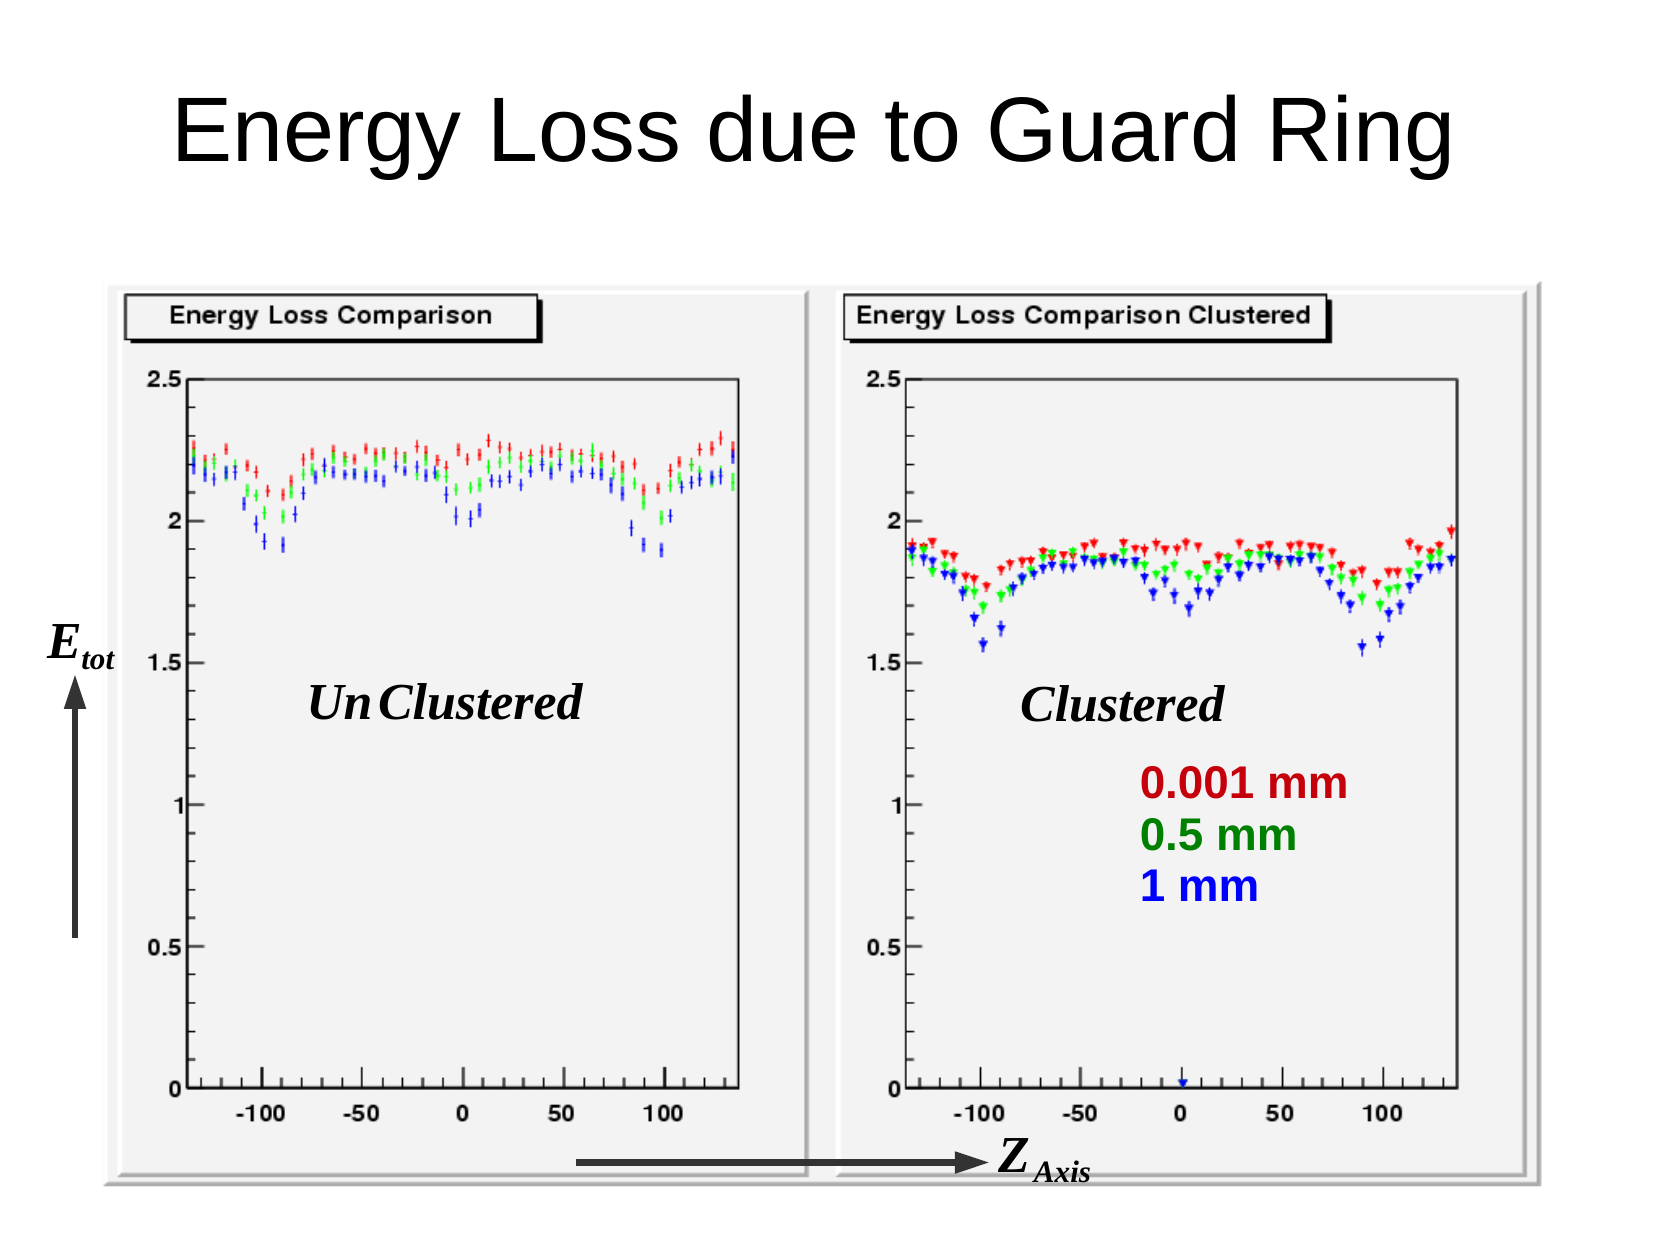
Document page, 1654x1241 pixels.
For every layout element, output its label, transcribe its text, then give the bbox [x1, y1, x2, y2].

chart [37, 611, 121, 677]
text_box 0.001 mm 0.5 mm 1 mm [1125, 750, 1463, 919]
chart [1012, 675, 1227, 733]
chart [988, 1125, 1096, 1191]
chart [300, 672, 585, 731]
picture [82, 262, 1576, 1201]
title Energy Loss due to Guard Ring [82, 33, 1571, 226]
